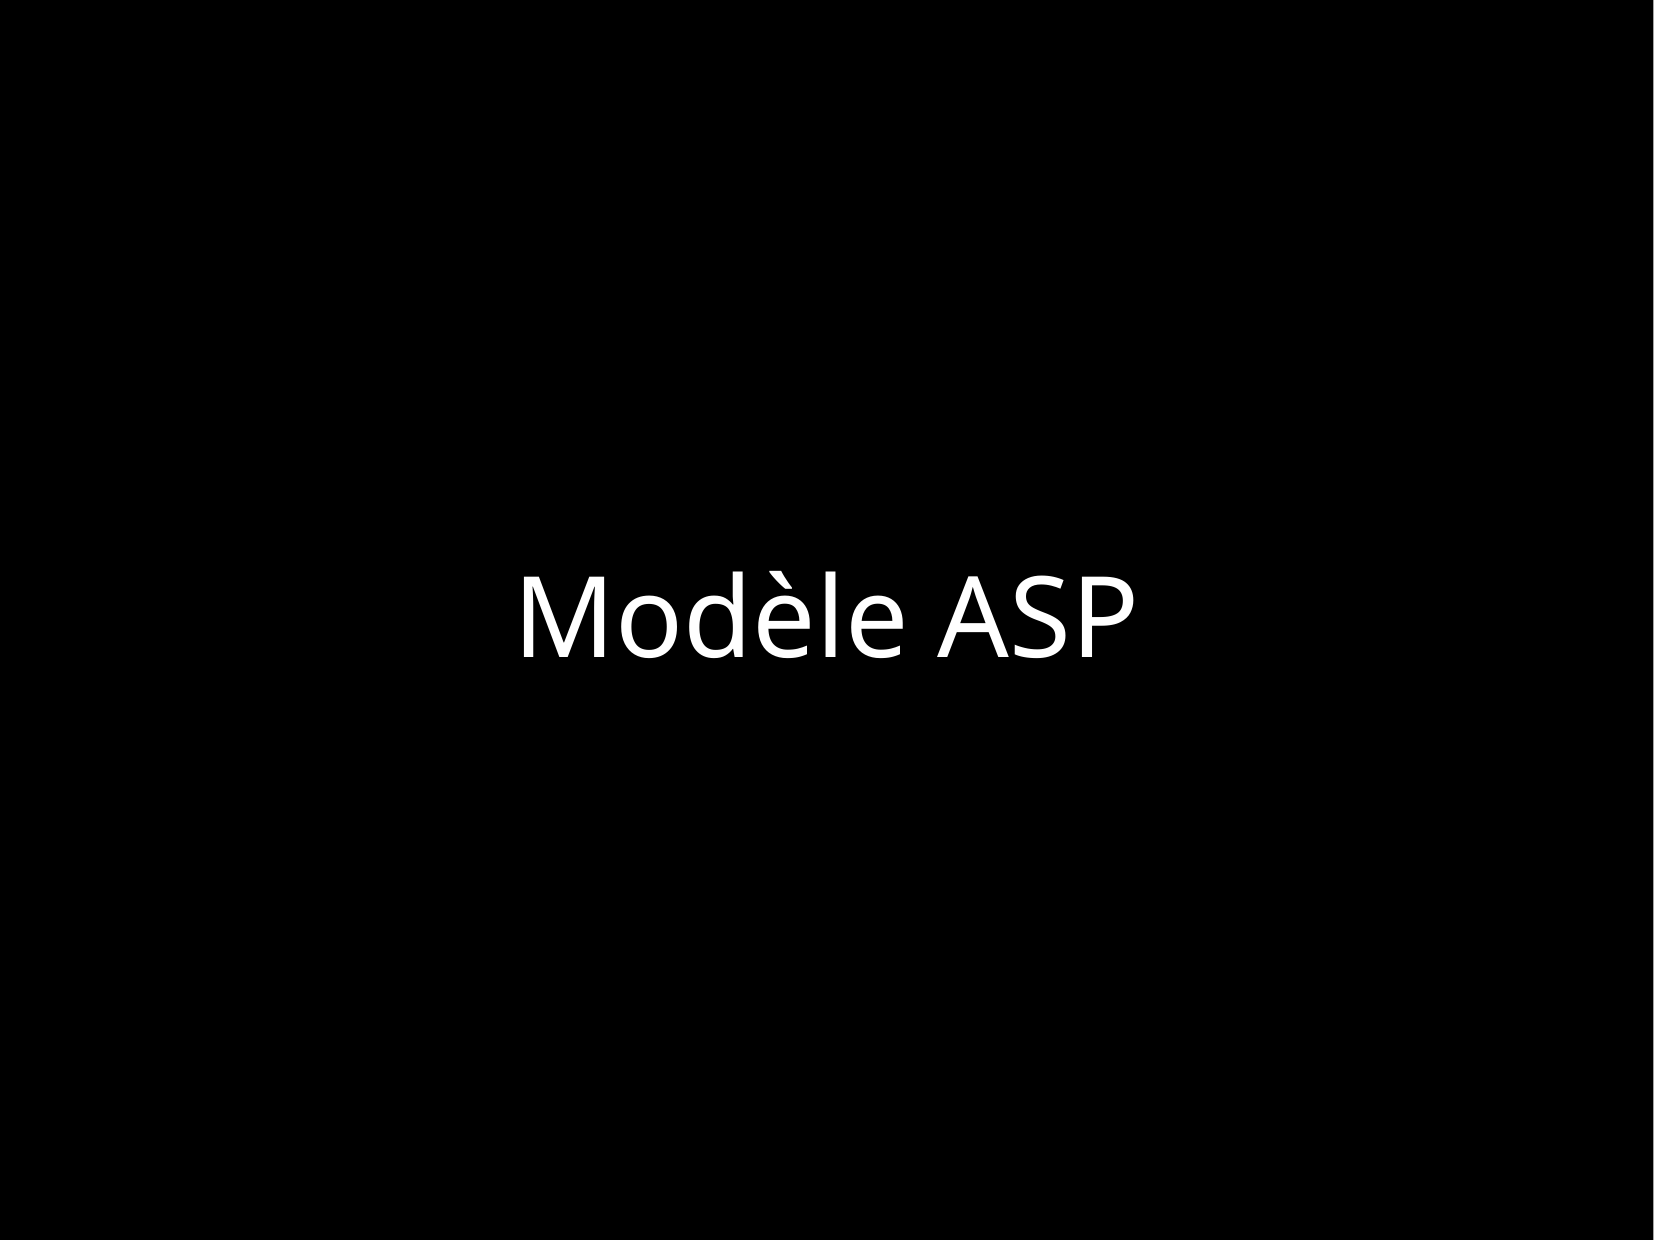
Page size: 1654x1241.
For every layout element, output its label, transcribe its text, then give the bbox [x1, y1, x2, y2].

title Modèle ASP [82, 56, 1571, 1172]
